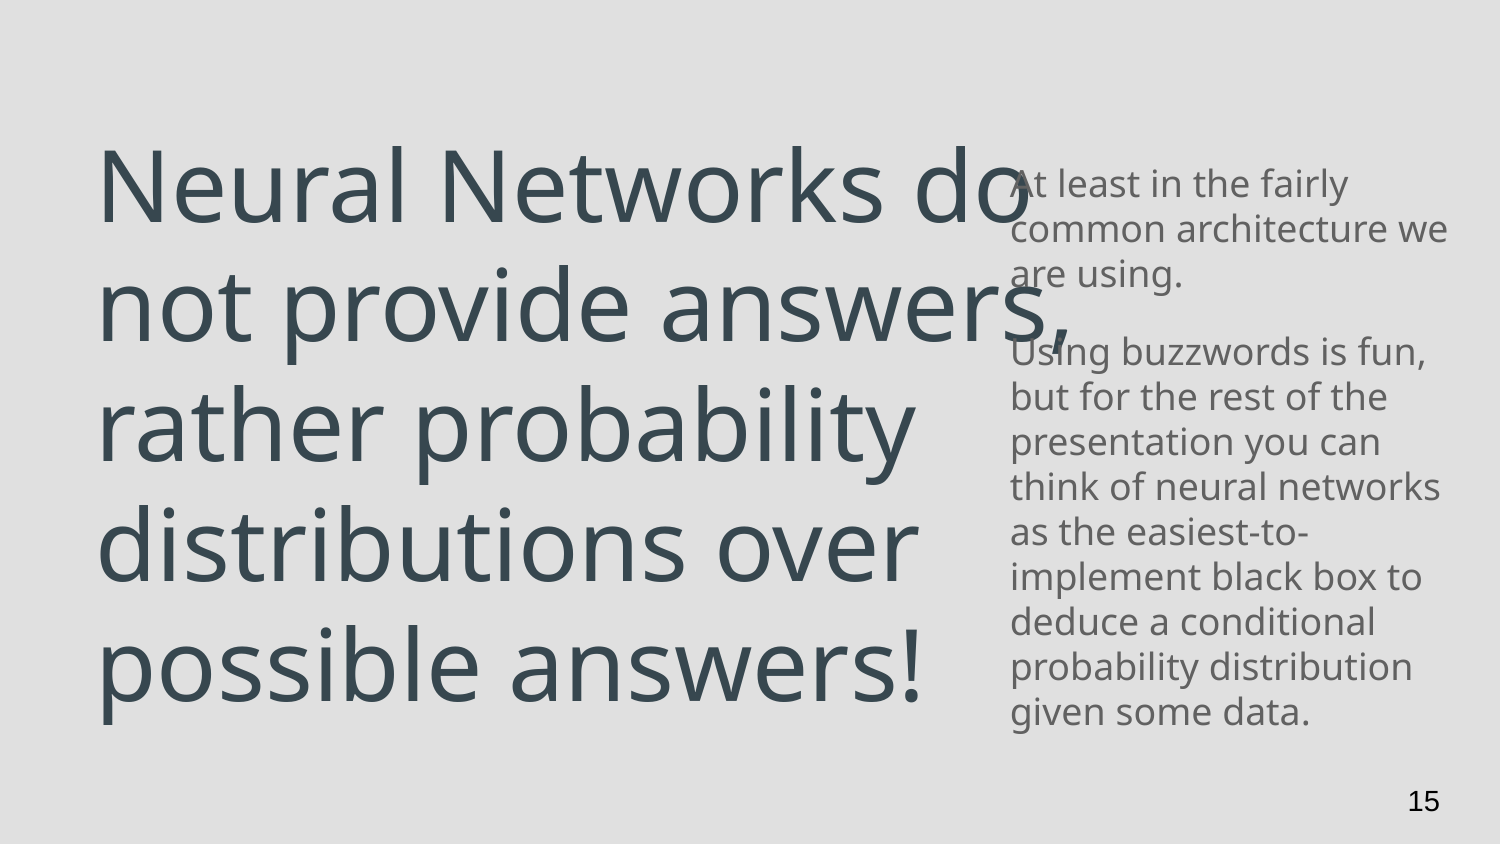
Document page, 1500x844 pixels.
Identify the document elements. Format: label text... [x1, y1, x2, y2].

title Neural Networks do not provide answers, rather probability distributions over possible answers! [80, 86, 1102, 758]
slide_number <number> [1392, 767, 1483, 833]
list At least in the fairly common architecture we are using. Using buzzwords is fun, but for the rest of the presentation you can think of neural networks as the easiest-to-implement black box to deduce a conditional probability distribution given some data. [994, 144, 1469, 699]
